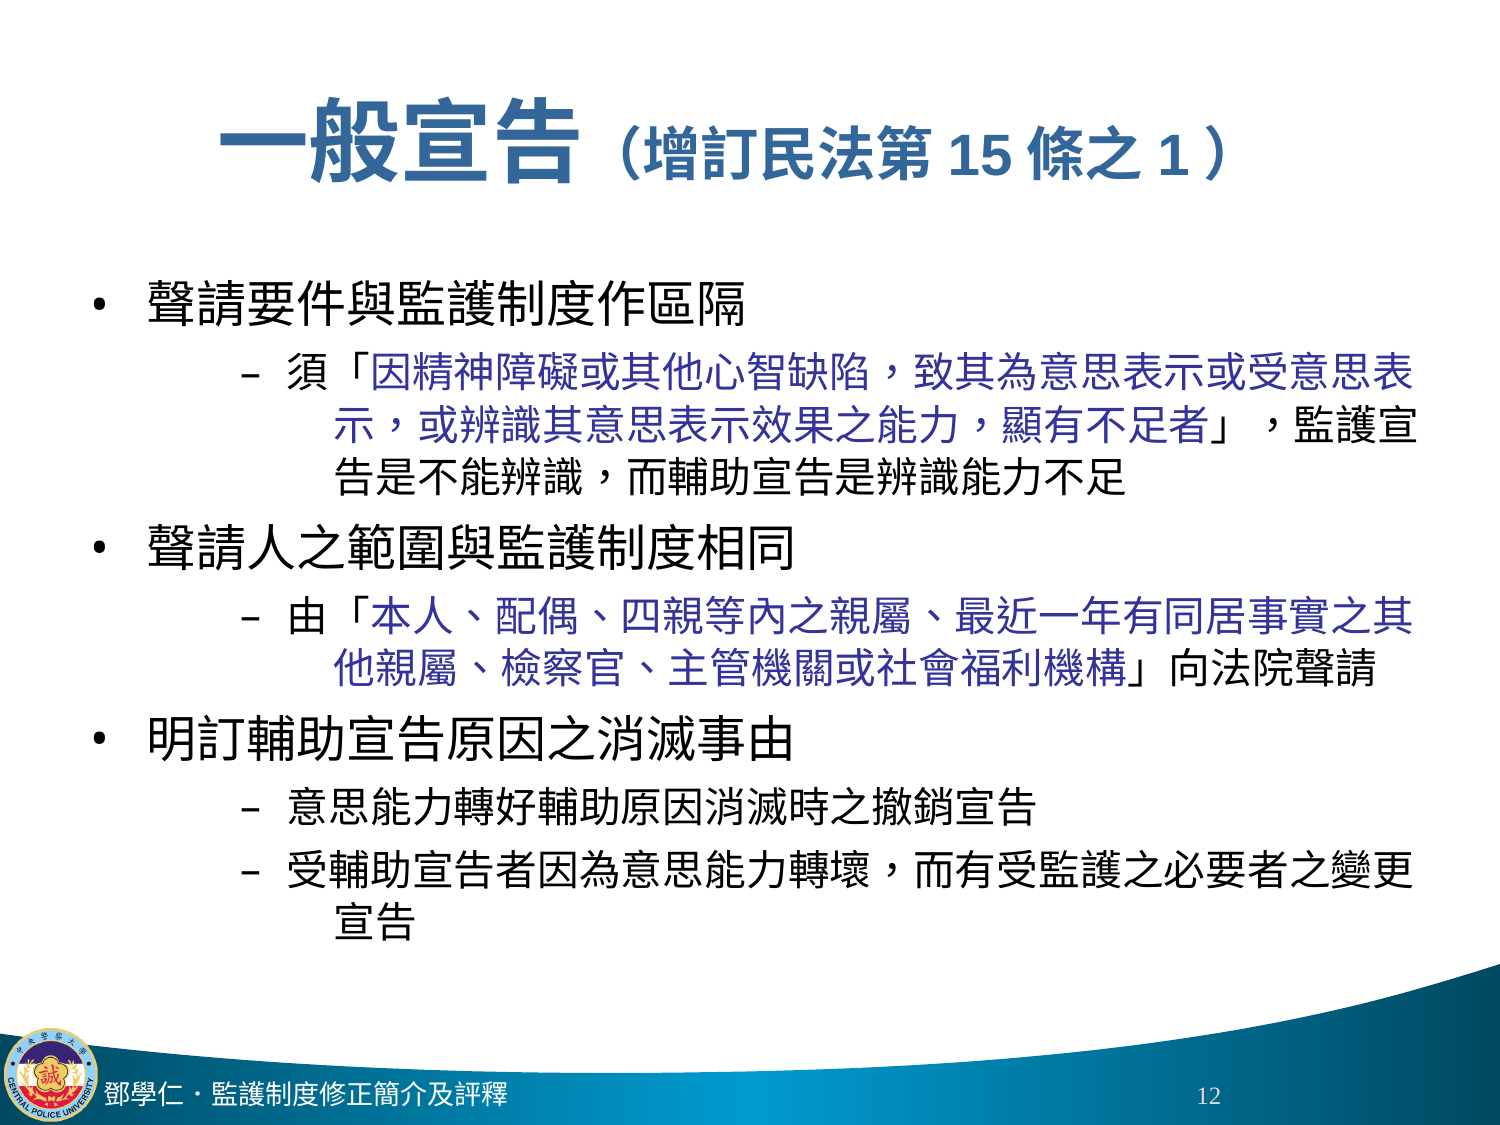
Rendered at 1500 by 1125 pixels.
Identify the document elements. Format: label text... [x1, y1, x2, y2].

list 聲請要件與監護制度作區隔 須「因精神障礙或其他心智缺陷，致其為意思表示或受意思表示，或辨識其意思表示效果之能力，顯有不足者」，監護宣告是不能辨識，而輔助宣告是辨識能力不足 聲請人之範圍與監護制度相同 由「本人、配偶、四親等內之親屬、最近一年有同居事實之其他親屬、檢察官、主管機關或社會福利機構」向法院聲請 明訂輔助宣告原因之消滅事由 意思能力轉好輔助原因消滅時之撤銷宣告 受輔助宣告者因為意思能力轉壞，而有受監護之必要者之變更宣告 [75, 262, 1471, 1047]
text_box [1181, 1046, 1500, 1125]
title 一般宣告（增訂民法第15條之1） [75, 45, 1426, 233]
